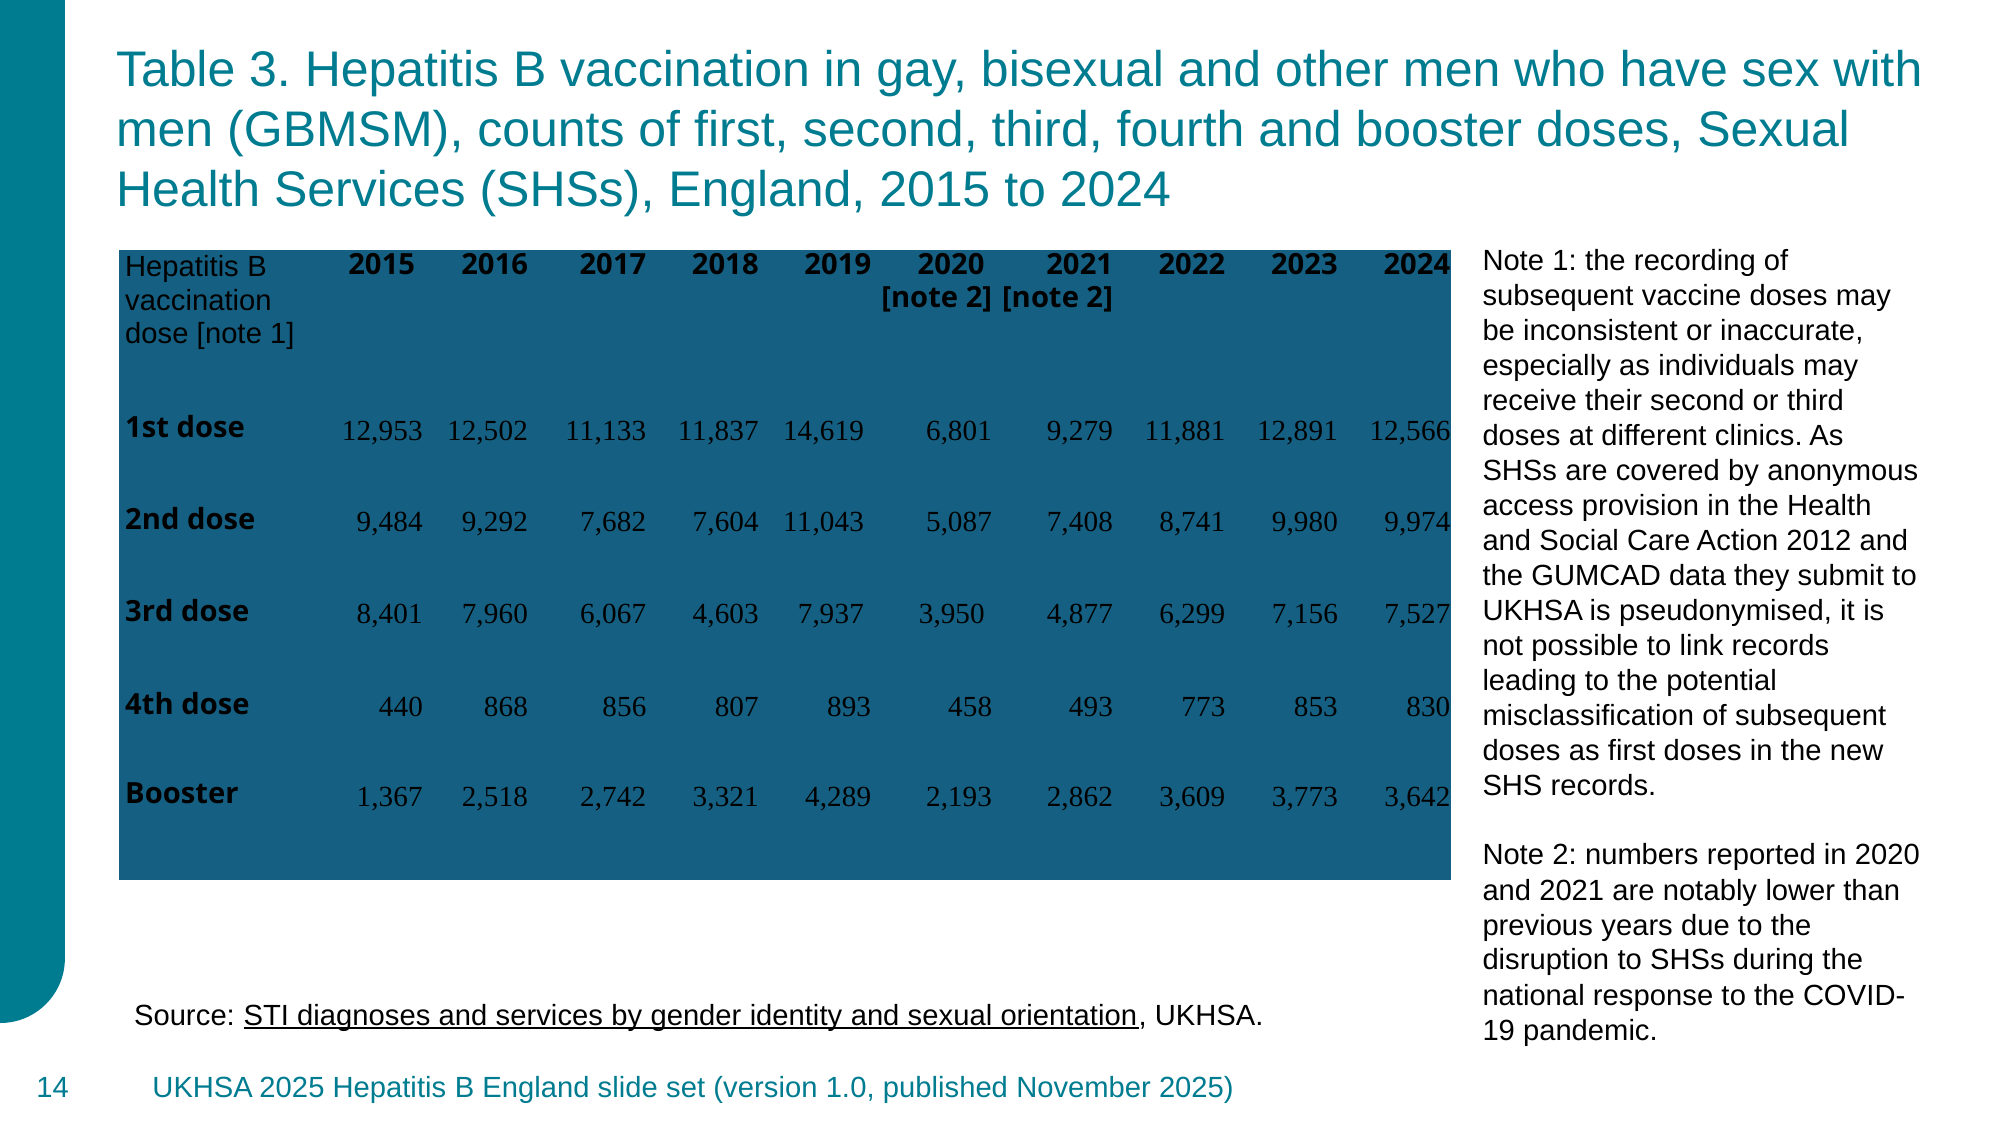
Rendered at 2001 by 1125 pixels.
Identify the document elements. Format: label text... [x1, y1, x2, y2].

table_cell 12,502 [423, 413, 528, 504]
table_header Hepatitis B vaccination dose [note 1] [119, 250, 314, 413]
table_cell 4,877 [992, 597, 1113, 689]
table_cell 11,837 [646, 413, 759, 504]
table_cell 458 [871, 689, 992, 779]
table_cell 9,484 [314, 504, 423, 597]
table_cell 807 [646, 689, 759, 779]
table_header 2016 [423, 250, 528, 413]
table_cell 4,603 [646, 597, 759, 689]
table_cell 11,133 [528, 413, 646, 504]
table_header 2017 [528, 250, 646, 413]
table_cell 9,292 [423, 504, 528, 597]
table_cell 6,299 [1113, 597, 1226, 689]
table_cell 14,619 [759, 413, 871, 504]
text_box Note 1: the recording of subsequent vaccine doses may be inconsistent or inaccurate, especially as individuals may receive their second or third doses at different clinics. As SHSs are covered by anonymous access provision in the Health and Social Care Action 2012 and the GUMCAD data they submit to UKHSA is pseudonymised, it is not possible to link records leading to the potential misclassification of subsequent doses as first doses in the new SHS records. Note 2: numbers reported in 2020 and 2021 are notably lower than previous years due to the disruption to SHSs during the national response to the COVID-19 pandemic. [1467, 234, 1941, 1063]
table_cell 1st dose [119, 413, 314, 504]
table_header 2023 [1226, 250, 1338, 413]
table_cell 4th dose [119, 689, 314, 779]
table_cell 7,682 [528, 504, 646, 597]
table_cell 11,043 [759, 504, 871, 597]
table_header 2021 [note 2] [992, 250, 1113, 413]
table_header 2022 [1113, 250, 1226, 413]
table_header 2020 [note 2] [871, 250, 992, 413]
table_cell 7,408 [992, 504, 1113, 597]
table_cell 868 [423, 689, 528, 779]
text_box [21, 1056, 120, 1117]
table_cell 6,801 [871, 413, 992, 504]
table_cell 2,193 [871, 779, 992, 880]
table_cell 5,087 [871, 504, 992, 597]
table_cell 440 [314, 689, 423, 779]
table_cell 773 [1113, 689, 1226, 779]
table_cell 7,937 [759, 597, 871, 689]
table_header 2019 [759, 250, 871, 413]
table_cell 7,156 [1226, 597, 1338, 689]
table_cell 12,953 [314, 413, 423, 504]
table_cell 12,566 [1338, 413, 1451, 504]
table_header 2018 [646, 250, 759, 413]
table_cell 12,891 [1226, 413, 1338, 504]
table_cell 853 [1226, 689, 1338, 779]
table_cell 3,642 [1338, 779, 1451, 880]
table_cell 3,321 [646, 779, 759, 880]
table_cell 11,881 [1113, 413, 1226, 504]
table_cell 8,741 [1113, 504, 1226, 597]
table_cell 2,742 [528, 779, 646, 880]
table_cell 7,604 [646, 504, 759, 597]
table_cell 893 [759, 689, 871, 779]
table_cell 3,609 [1113, 779, 1226, 880]
table_cell 9,980 [1226, 504, 1338, 597]
table_cell 7,960 [423, 597, 528, 689]
table_cell 1,367 [314, 779, 423, 880]
table_cell 9,974 [1338, 504, 1451, 597]
table_cell 3rd dose [119, 597, 314, 689]
table_cell 2,862 [992, 779, 1113, 880]
table_cell 2nd dose [119, 504, 314, 597]
table_header 2015 [314, 250, 423, 413]
table_cell 7,527 [1338, 597, 1451, 689]
table_cell 9,279 [992, 413, 1113, 504]
table_cell 6,067 [528, 597, 646, 689]
table_cell 493 [992, 689, 1113, 779]
table_cell 2,518 [423, 779, 528, 880]
table_cell 4,289 [759, 779, 871, 880]
table_header 2024 [1338, 250, 1451, 413]
title Table 3. Hepatitis B vaccination in gay, bisexual and other men who have sex with men (GBMSM), counts of first, second, third, fourth and booster doses, Sexual Health Services (SHSs), England, 2015 to 2024 [101, 0, 2000, 218]
table_cell Booster [119, 779, 314, 880]
table_cell 3,773 [1226, 779, 1338, 880]
table_cell 8,401 [314, 597, 423, 689]
table_cell 856 [528, 689, 646, 779]
table_cell 3,950 [871, 597, 992, 689]
text_box Source: STI diagnoses and services by gender identity and sexual orientation, UKHSA. [119, 988, 1404, 1040]
text_box UKHSA 2025 Hepatitis B England slide set (version 1.0, published November 2025) [137, 1056, 1780, 1116]
table_cell 830 [1338, 689, 1451, 779]
